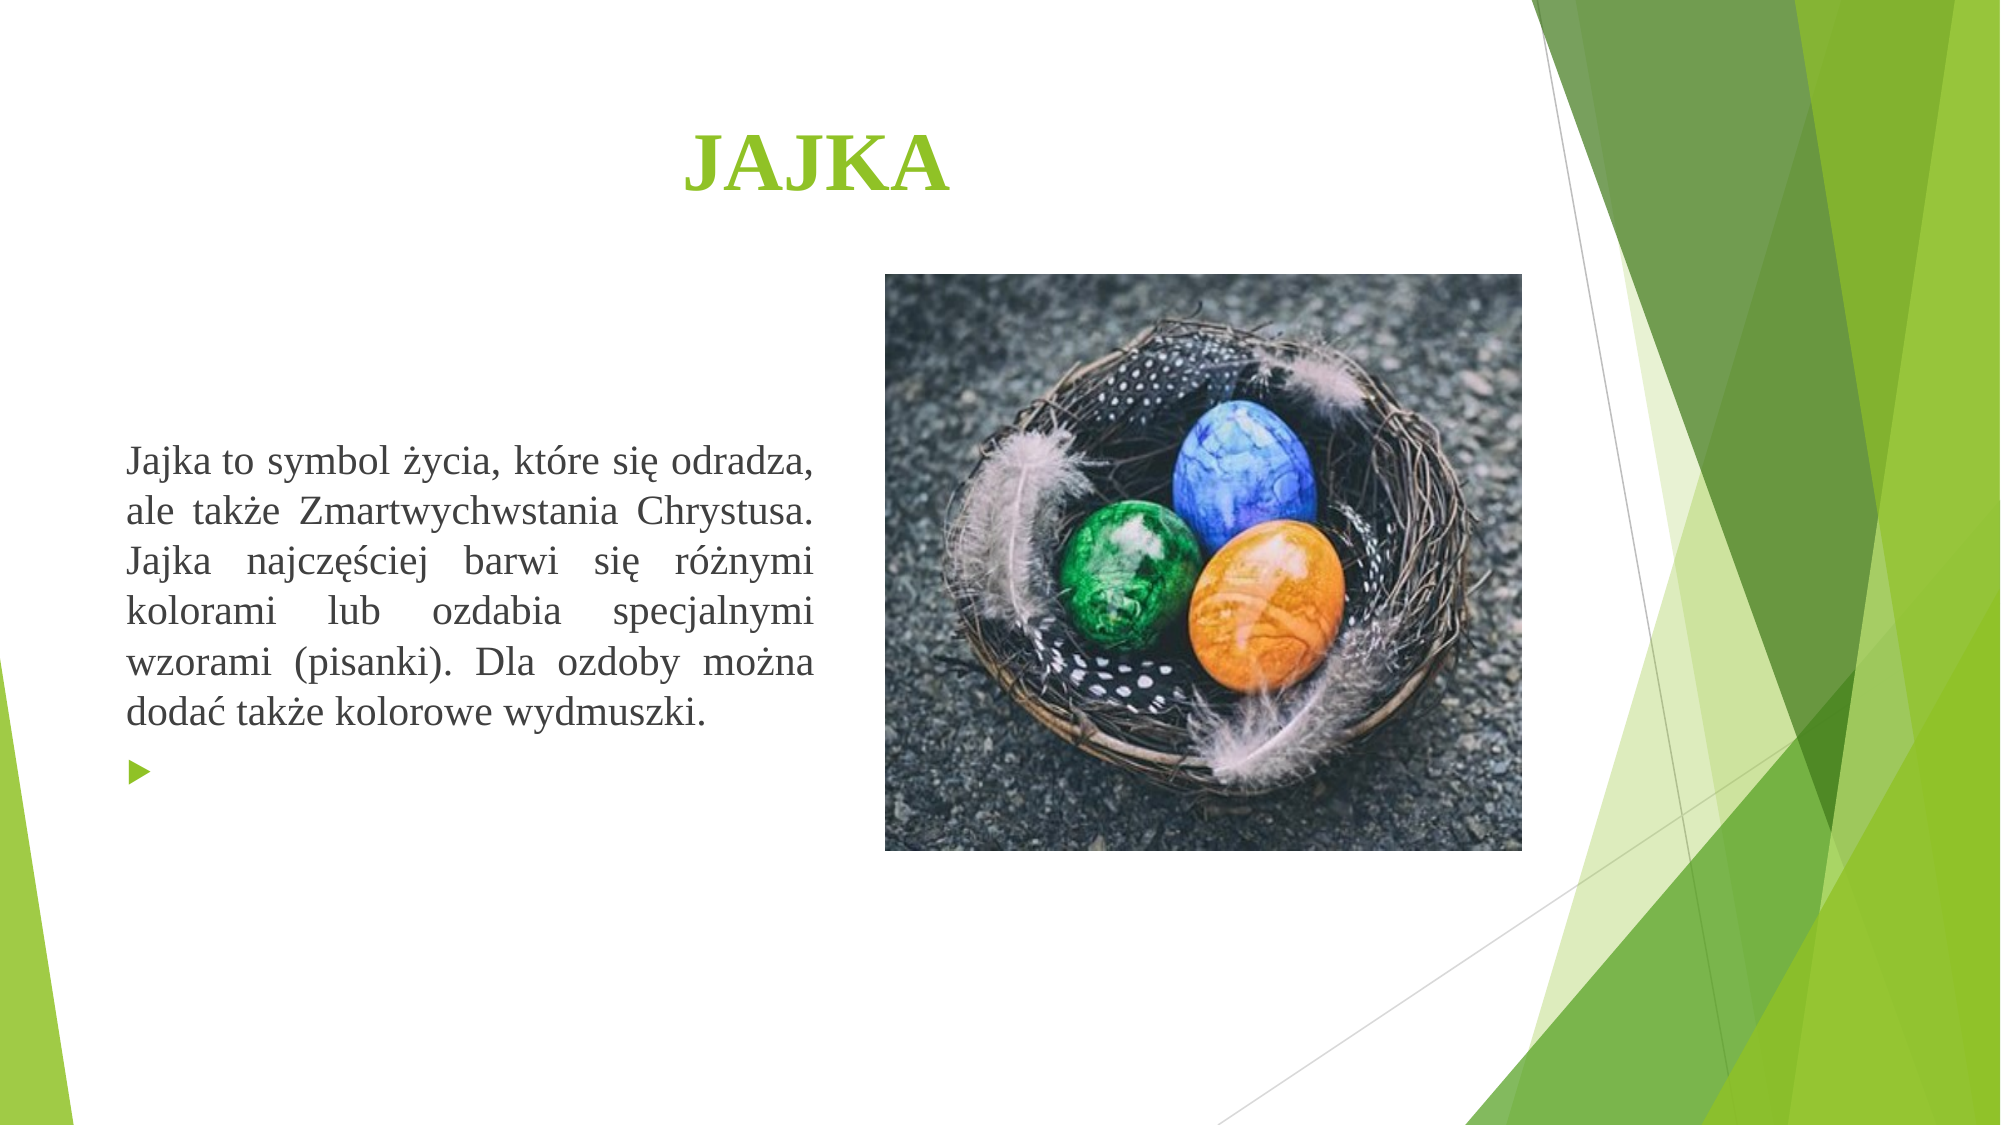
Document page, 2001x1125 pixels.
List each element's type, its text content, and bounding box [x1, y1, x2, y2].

list Jajka to symbol życia, które się odradza, ale także Zmartwychwstania Chrystusa. Jajka najczęściej barwi się różnymi kolorami lub ozdabia specjalnymi wzorami (pisanki). Dla ozdoby można dodać także kolorowe wydmuszki. [111, 354, 862, 992]
picture [885, 274, 1522, 851]
title JAJKA [111, 99, 1522, 317]
